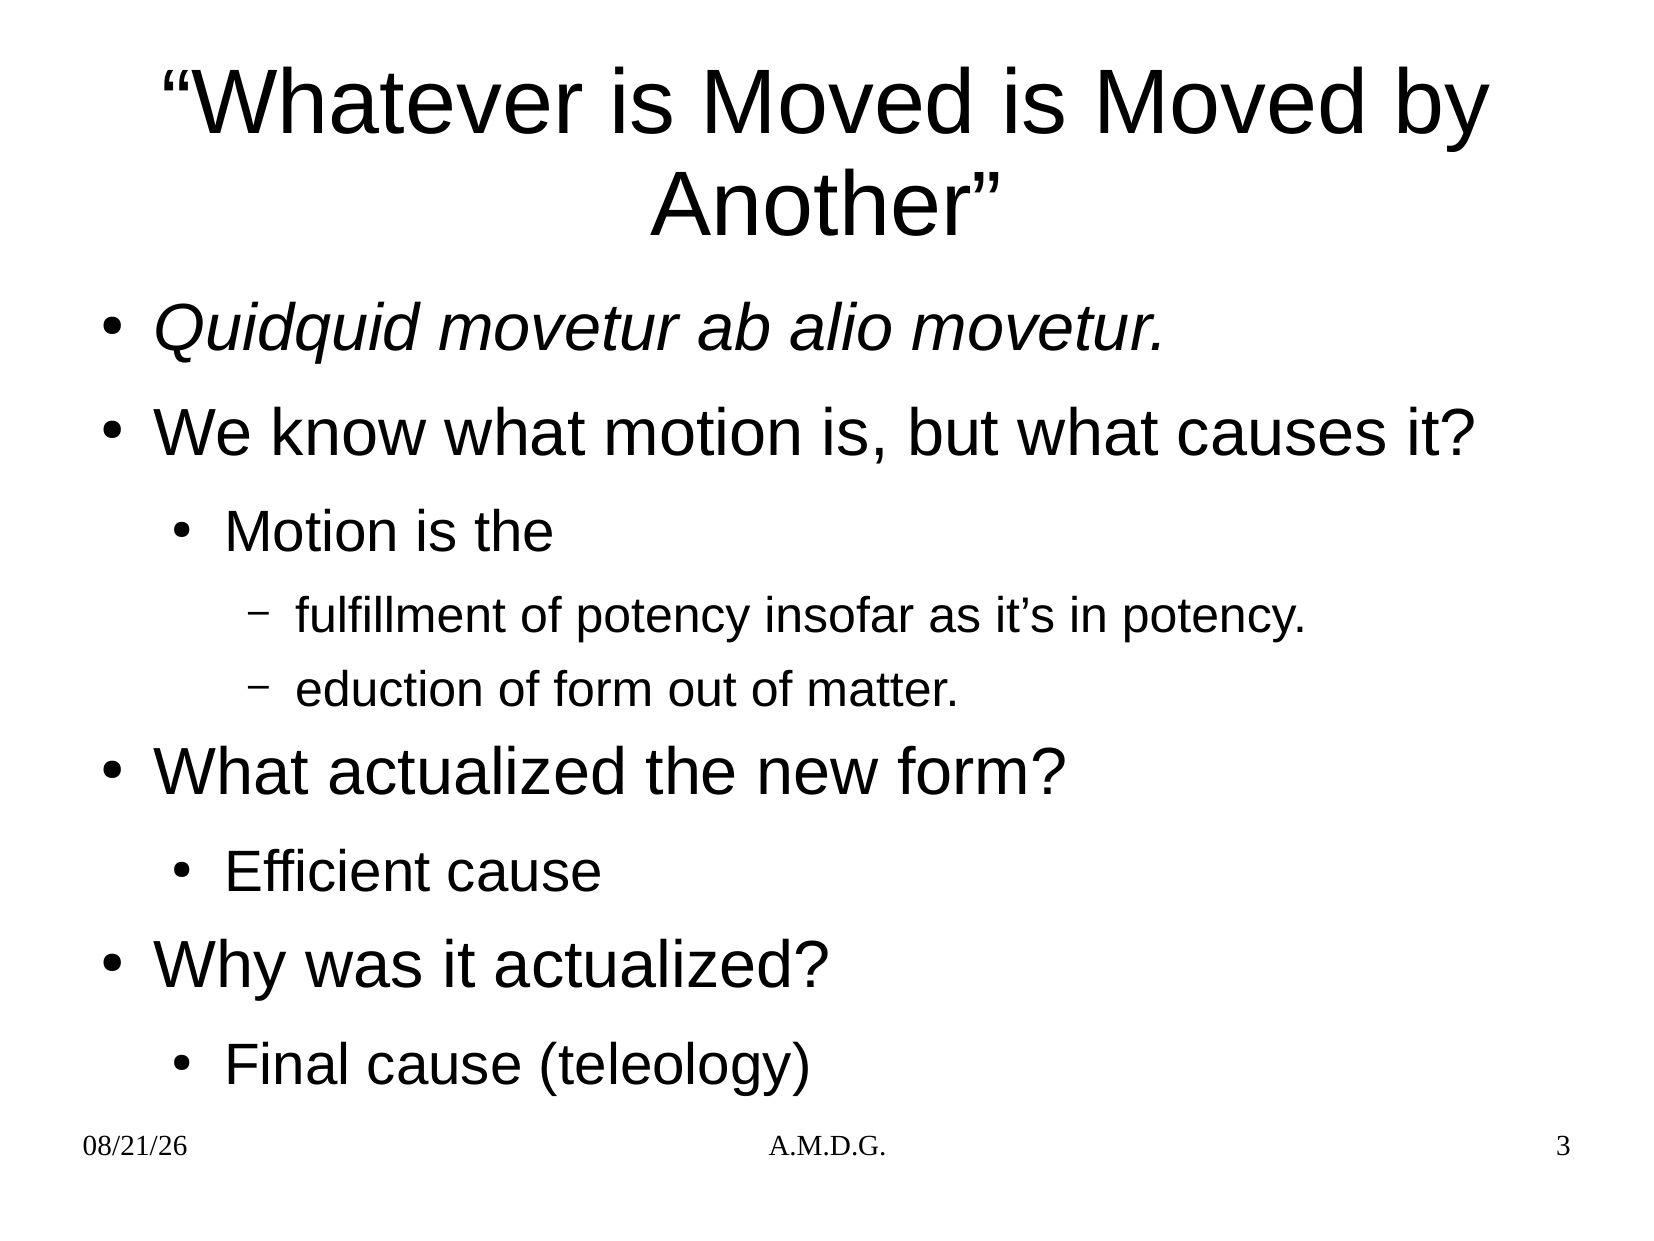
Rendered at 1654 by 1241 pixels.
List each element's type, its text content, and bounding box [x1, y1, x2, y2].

list Quidquid movetur ab alio movetur. We know what motion is, but what causes it? Motion is the fulfillment of potency insofar as it’s in potency. eduction of form out of matter. What actualized the new form? Efficient cause Why was it actualized? Final cause (teleology) [82, 290, 1571, 1109]
title “Whatever is Moved is Moved by Another” [82, 49, 1571, 257]
